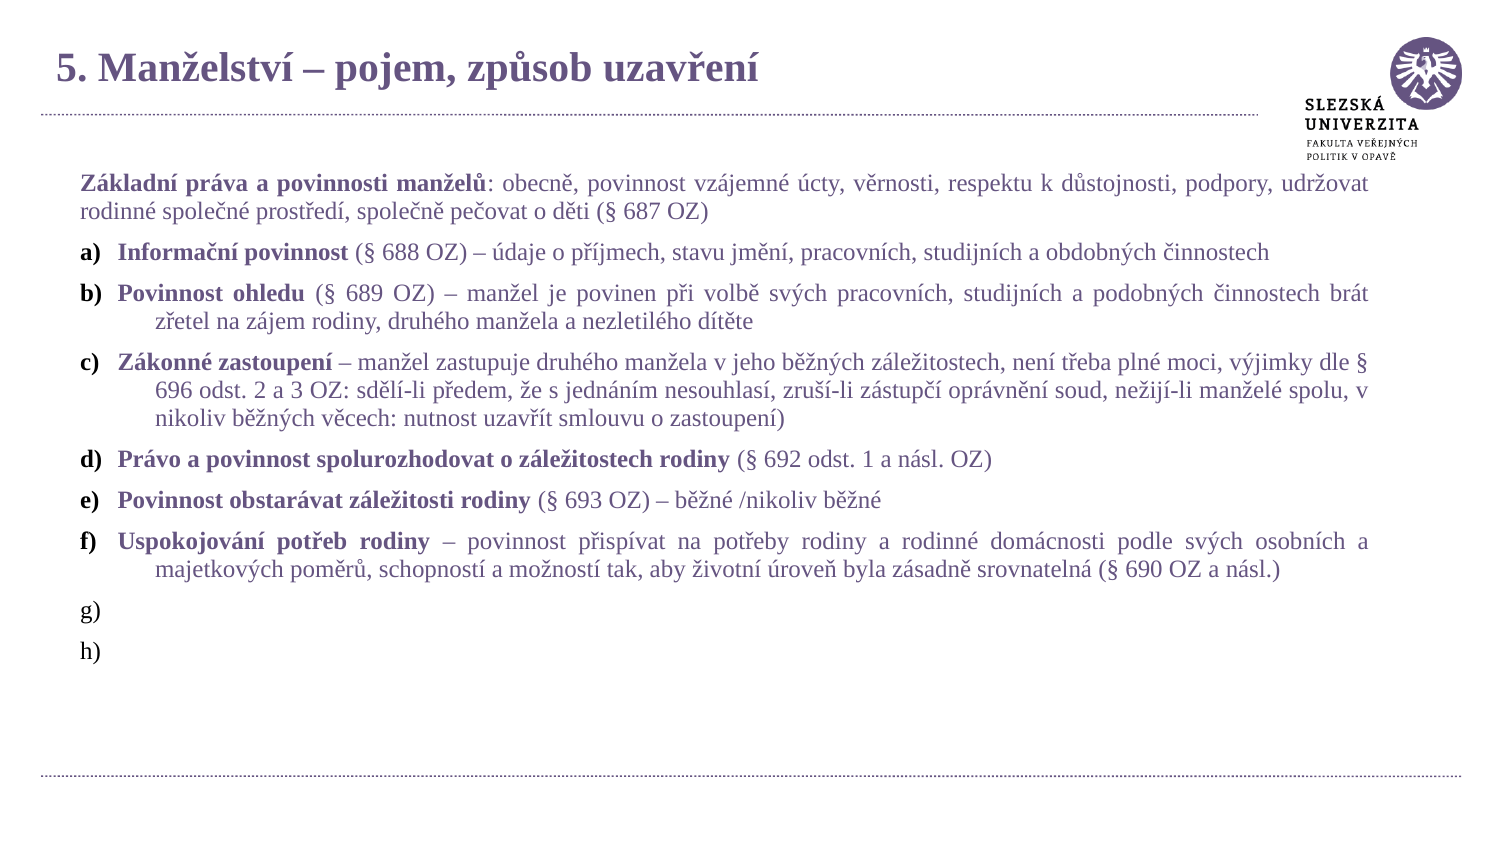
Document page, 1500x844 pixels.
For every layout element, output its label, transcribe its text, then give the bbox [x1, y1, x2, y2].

title 5. Manželství – pojem, způsob uzavření [41, 32, 1220, 116]
text_box Základní práva a povinnosti manželů: obecně, povinnost vzájemné úcty, věrnosti, respektu k důstojnosti, podpory, udržovat rodinné společné prostředí, společně pečovat o děti (§ 687 OZ) Informační povinnost (§ 688 OZ) – údaje o příjmech, stavu jmění, pracovních, studijních a obdobných činnostech Povinnost ohledu (§ 689 OZ) – manžel je povinen při volbě svých pracovních, studijních a podobných činnostech brát zřetel na zájem rodiny, druhého manžela a nezletilého dítěte Zákonné zastoupení – manžel zastupuje druhého manžela v jeho běžných záležitostech, není třeba plné moci, výjimky dle § 696 odst. 2 a 3 OZ: sdělí-li předem, že s jednáním nesouhlasí, zruší-li zástupčí oprávnění soud, nežijí-li manželé spolu, v nikoliv běžných věcech: nutnost uzavřít smlouvu o zastoupení) Právo a povinnost spolurozhodovat o záležitostech rodiny (§ 692 odst. 1 a násl. OZ) Povinnost obstarávat záležitosti rodiny (§ 693 OZ) – běžné /nikoliv běžné Uspokojování potřeb rodiny – povinnost přispívat na potřeby rodiny a rodinné domácnosti podle svých osobních a majetkových poměrů, schopností a možností tak, aby životní úroveň byla zásadně srovnatelná (§ 690 OZ a násl.) [64, 161, 1385, 784]
